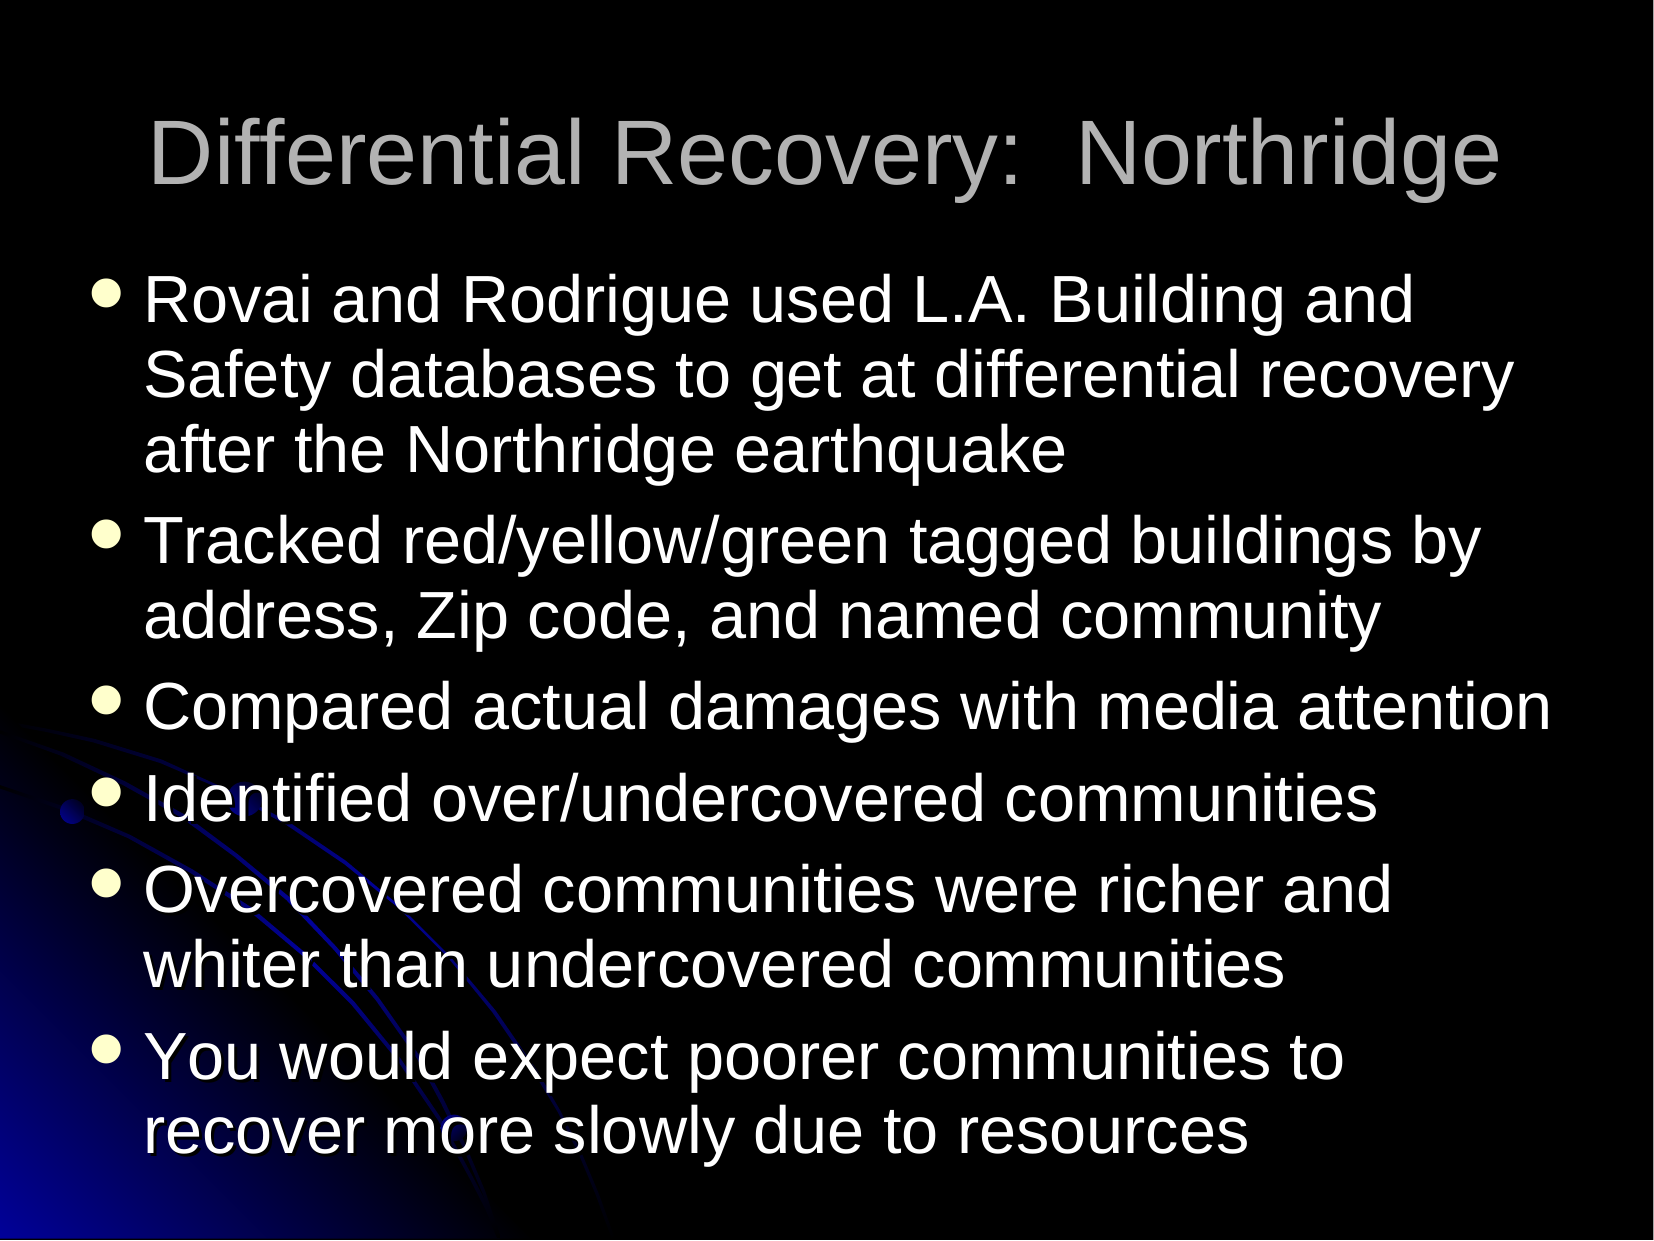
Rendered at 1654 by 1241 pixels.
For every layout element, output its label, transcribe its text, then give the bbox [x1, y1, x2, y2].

list Rovai and Rodrigue used L.A. Building and Safety databases to get at differential recovery after the Northridge earthquake Tracked red/yellow/green tagged buildings by address, Zip code, and named community Compared actual damages with media attention Identified over/undercovered communities Overcovered communities were richer and whiter than undercovered communities You would expect poorer communities to recover more slowly due to resources [87, 262, 1576, 1241]
title Differential Recovery: Northridge [82, 50, 1571, 256]
